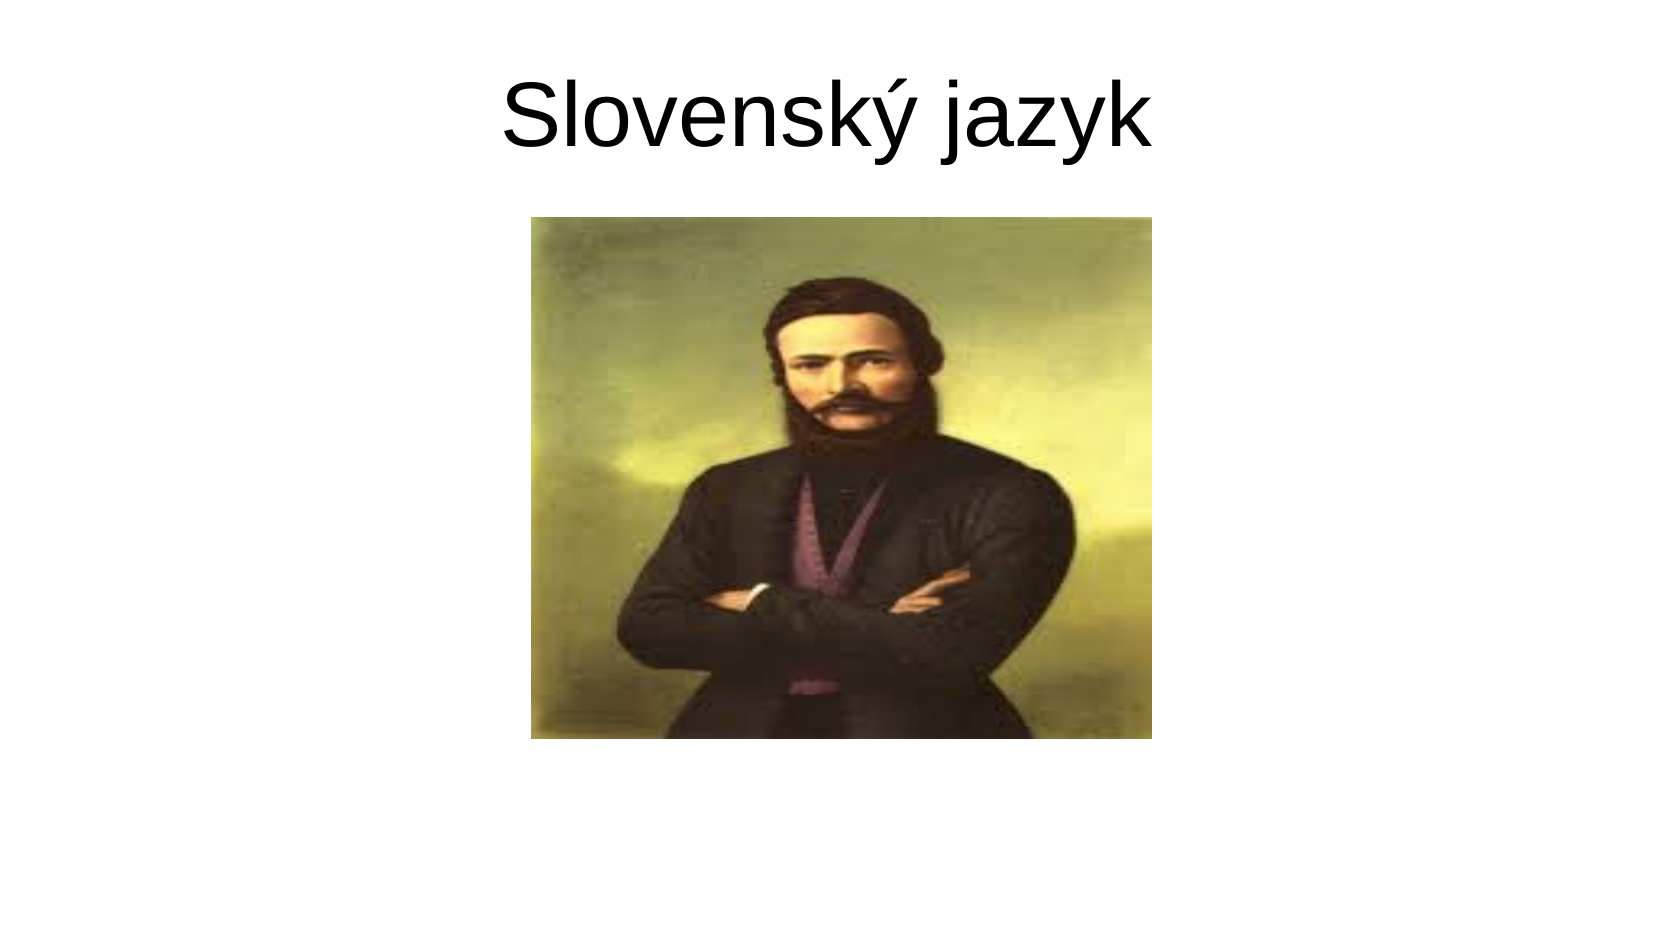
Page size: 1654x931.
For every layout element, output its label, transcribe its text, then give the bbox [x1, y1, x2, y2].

title Slovenský jazyk [82, 37, 1571, 193]
picture [531, 217, 1152, 739]
